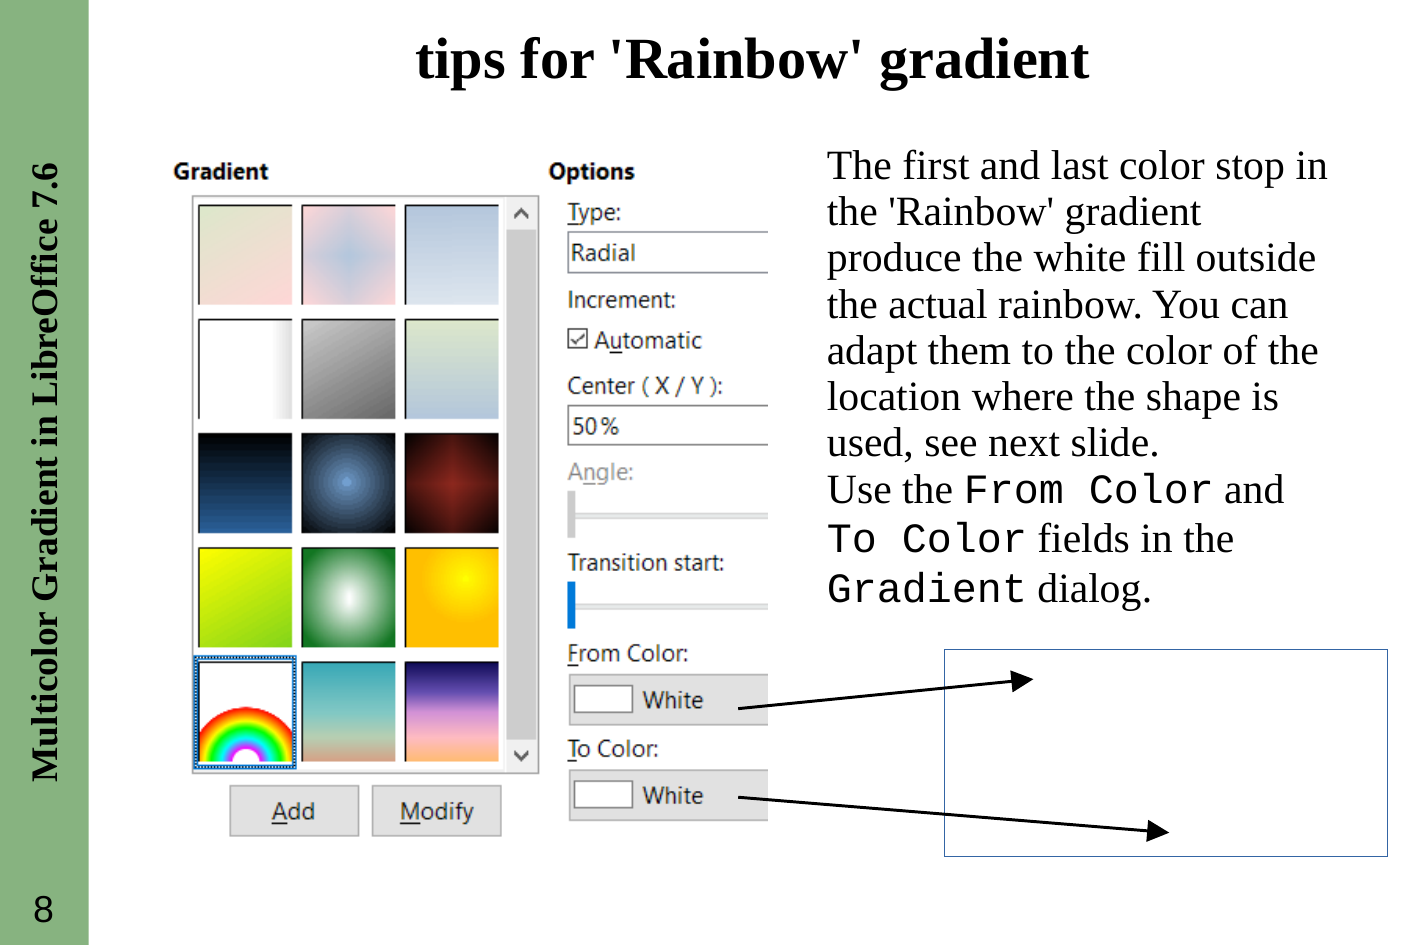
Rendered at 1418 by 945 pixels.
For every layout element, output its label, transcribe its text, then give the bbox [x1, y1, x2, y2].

text_box [944, 649, 1388, 857]
picture [164, 147, 768, 851]
title tips for 'Rainbow' gradient [88, 0, 1418, 119]
text_box The first and last color stop in the 'Rainbow' gradient produce the white fill outside the actual rainbow. You can adapt them to the color of the location where the shape is used, see next slide. Use the From Color and To Color fields in the Gradient dialog. [826, 142, 1329, 616]
